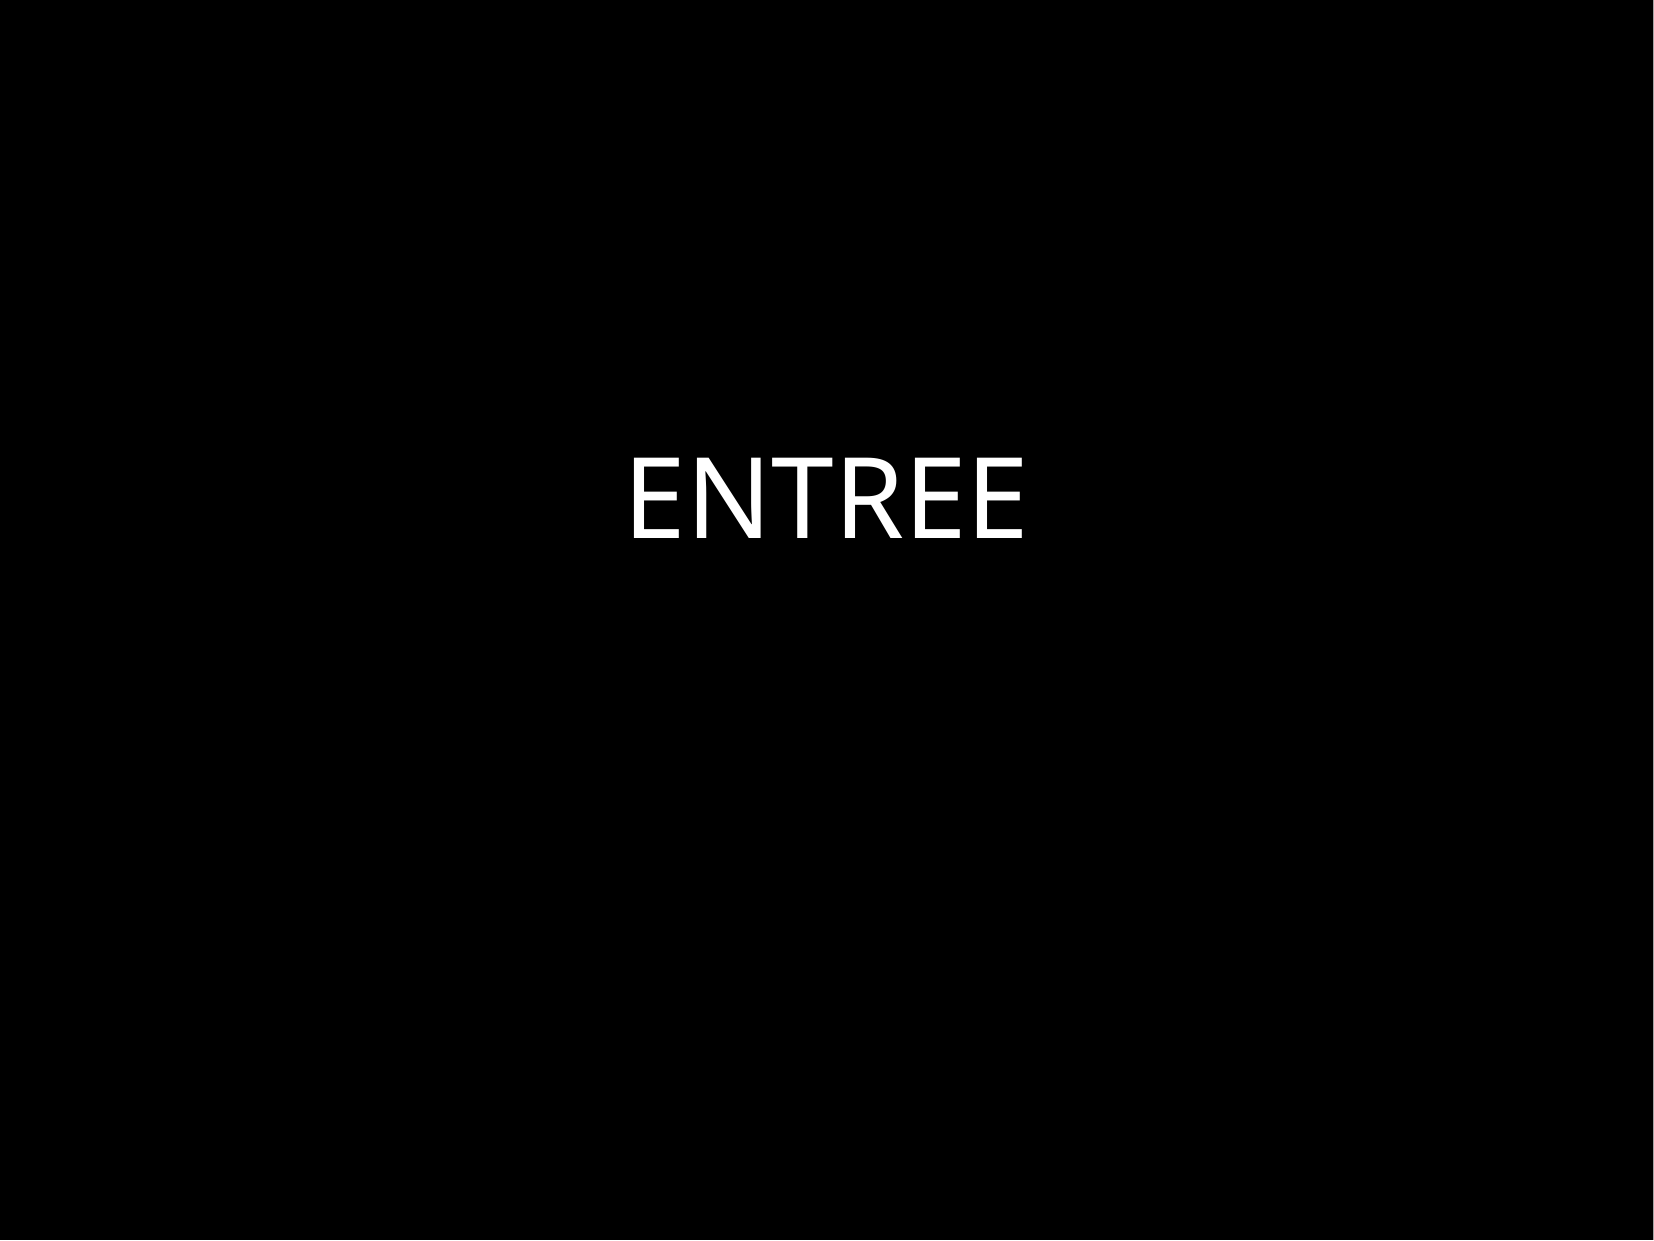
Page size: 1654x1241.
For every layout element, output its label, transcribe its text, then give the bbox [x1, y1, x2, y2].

subtitle ENTREE [82, 35, 1571, 1109]
